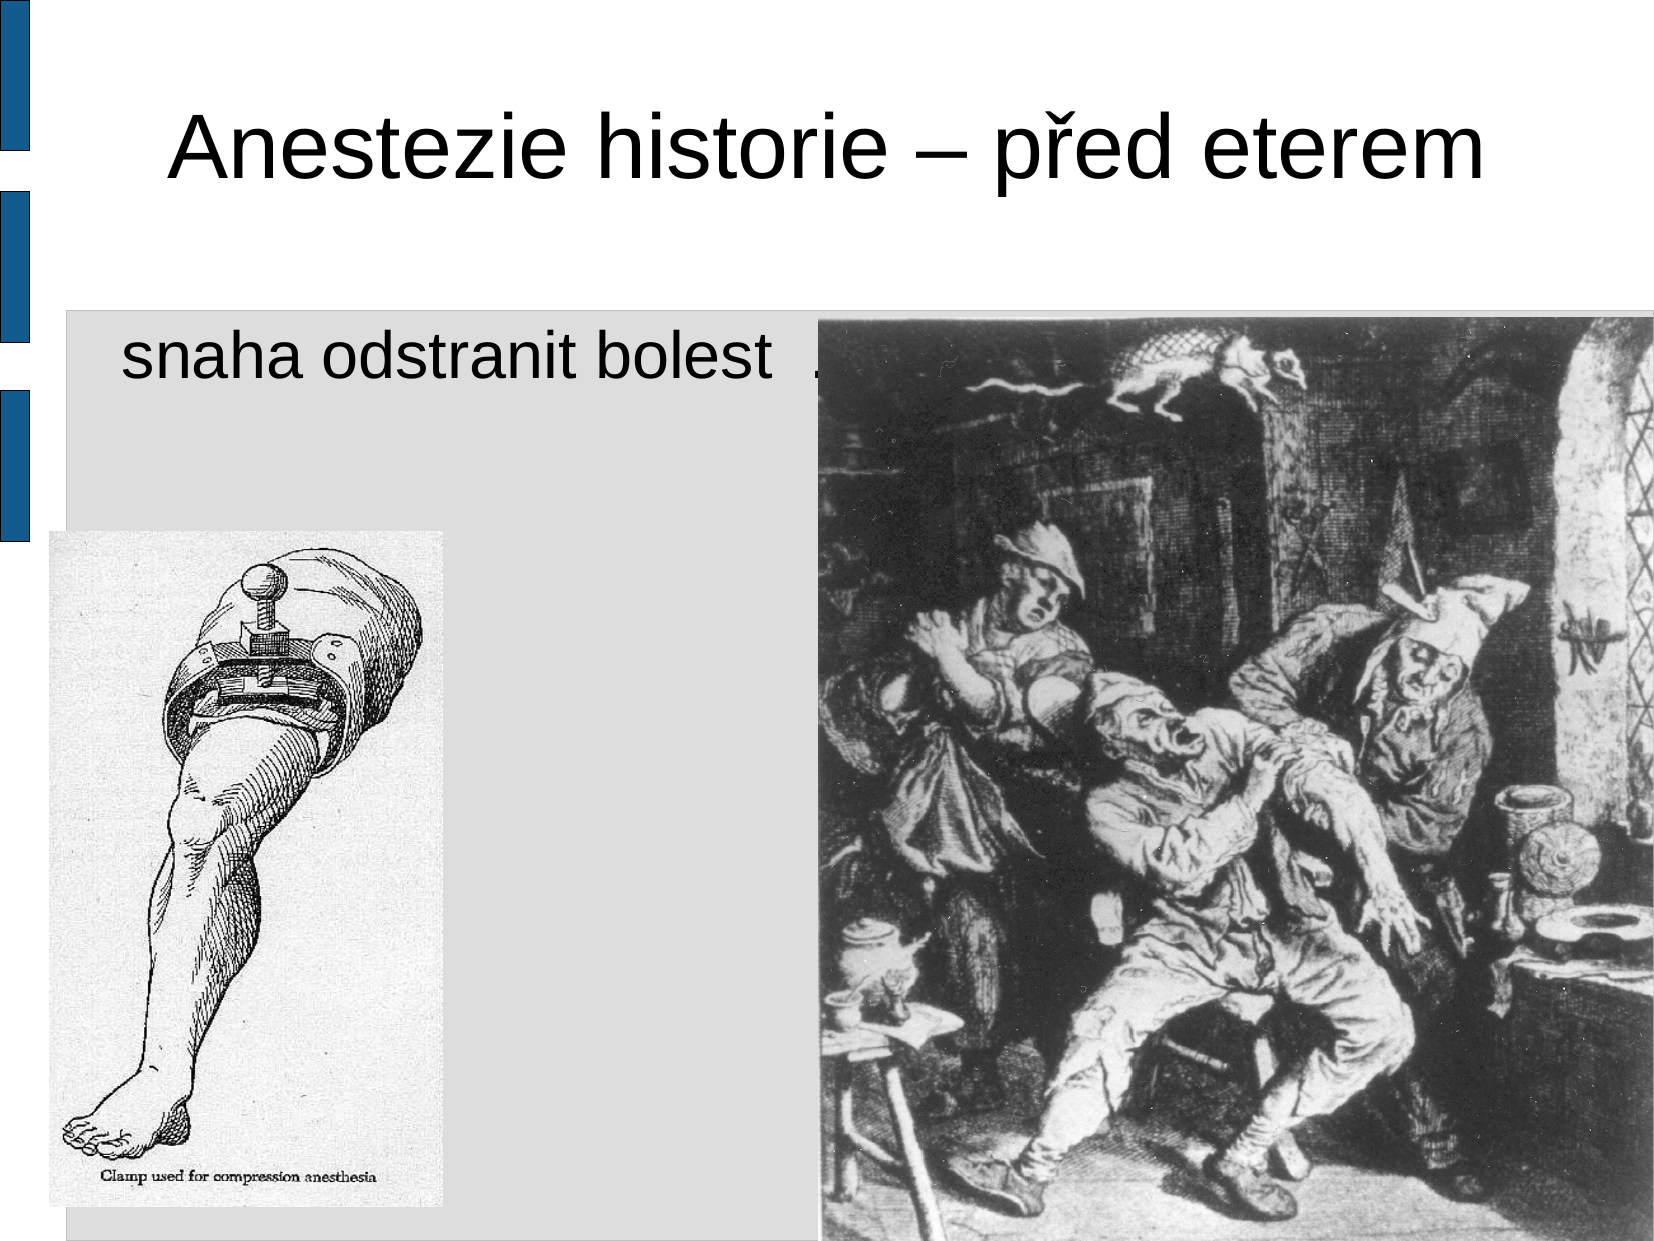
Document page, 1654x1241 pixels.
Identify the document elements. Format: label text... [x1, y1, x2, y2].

list snaha odstranit bolest .. [121, 322, 818, 1133]
picture [49, 531, 443, 1207]
title Anestezie historie – před eterem [121, 46, 1534, 254]
picture [818, 317, 1654, 1241]
